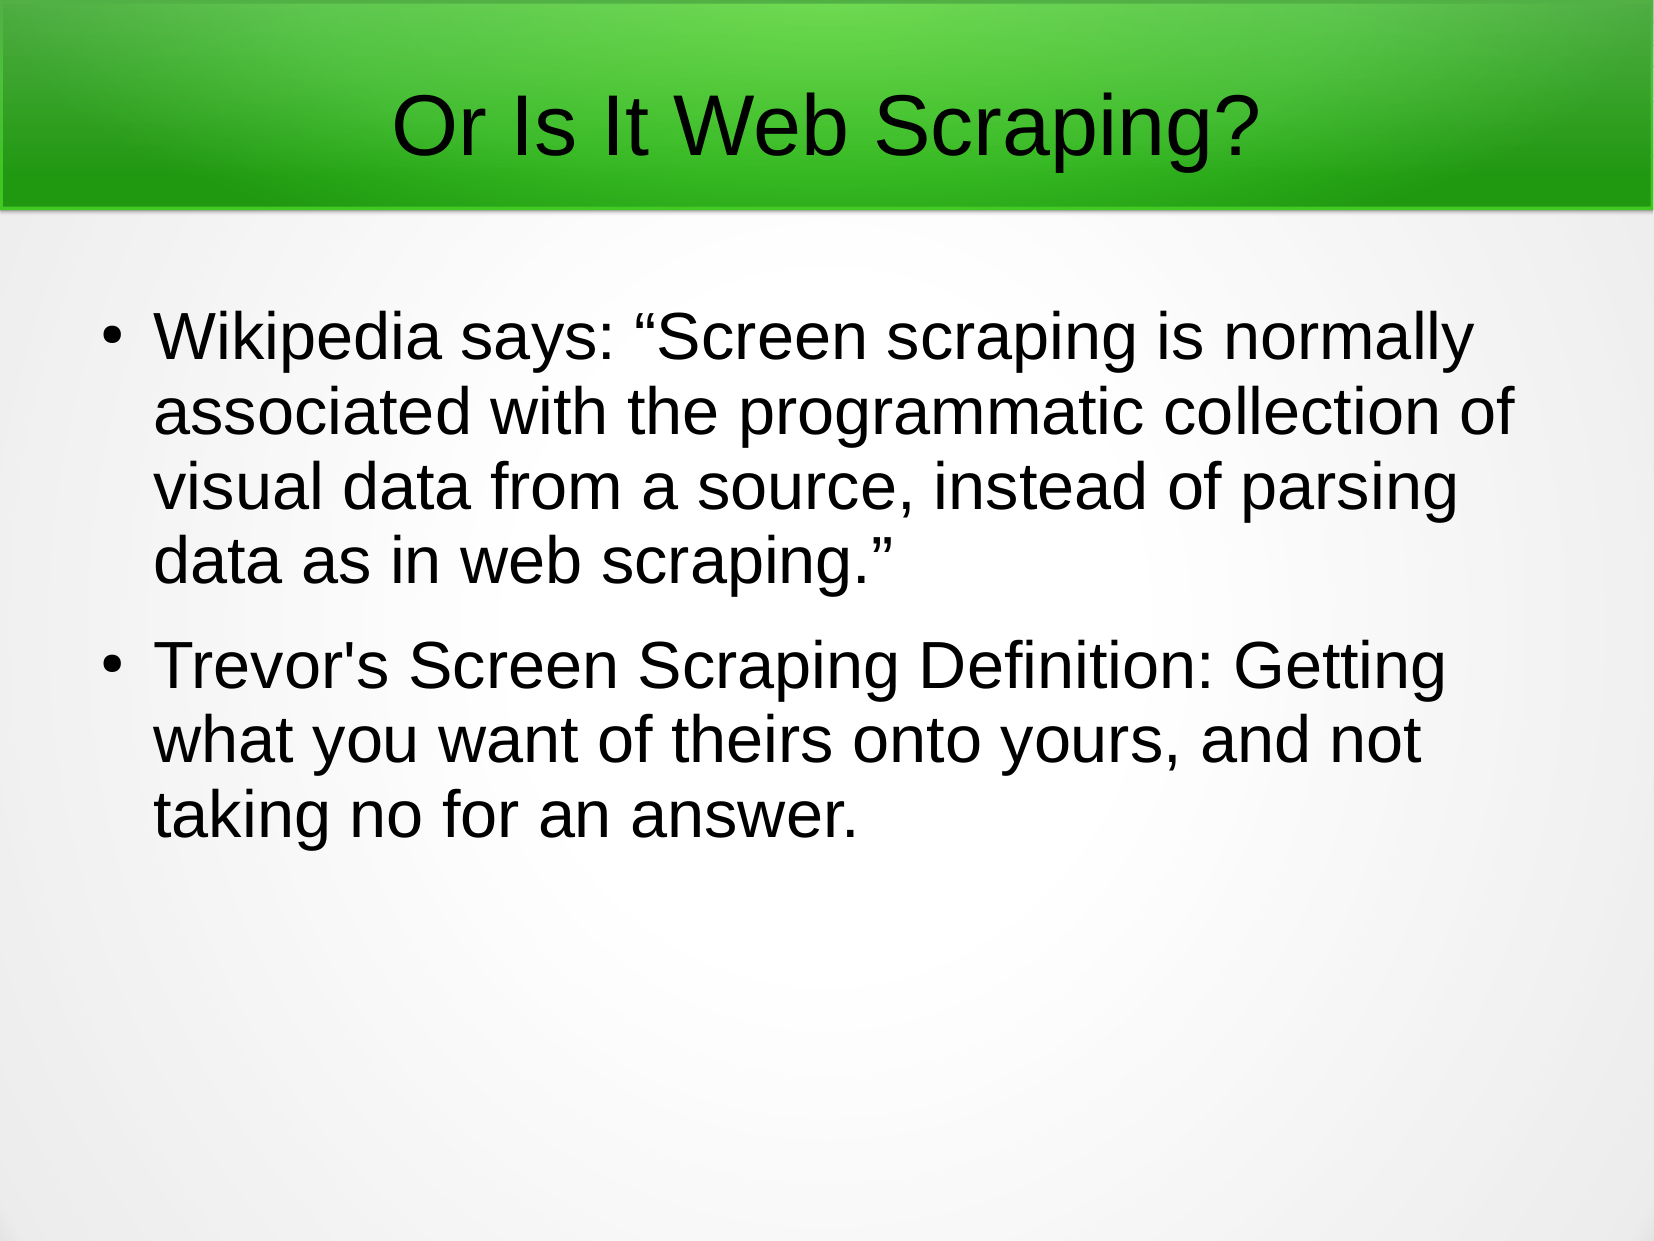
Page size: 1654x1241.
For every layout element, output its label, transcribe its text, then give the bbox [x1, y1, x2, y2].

list Wikipedia says: “Screen scraping is normally associated with the programmatic collection of visual data from a source, instead of parsing data as in web scraping.” Trevor's Screen Scraping Definition: Getting what you want of theirs onto yours, and not taking no for an answer. [82, 299, 1571, 1019]
title Or Is It Web Scraping? [389, 47, 1264, 205]
